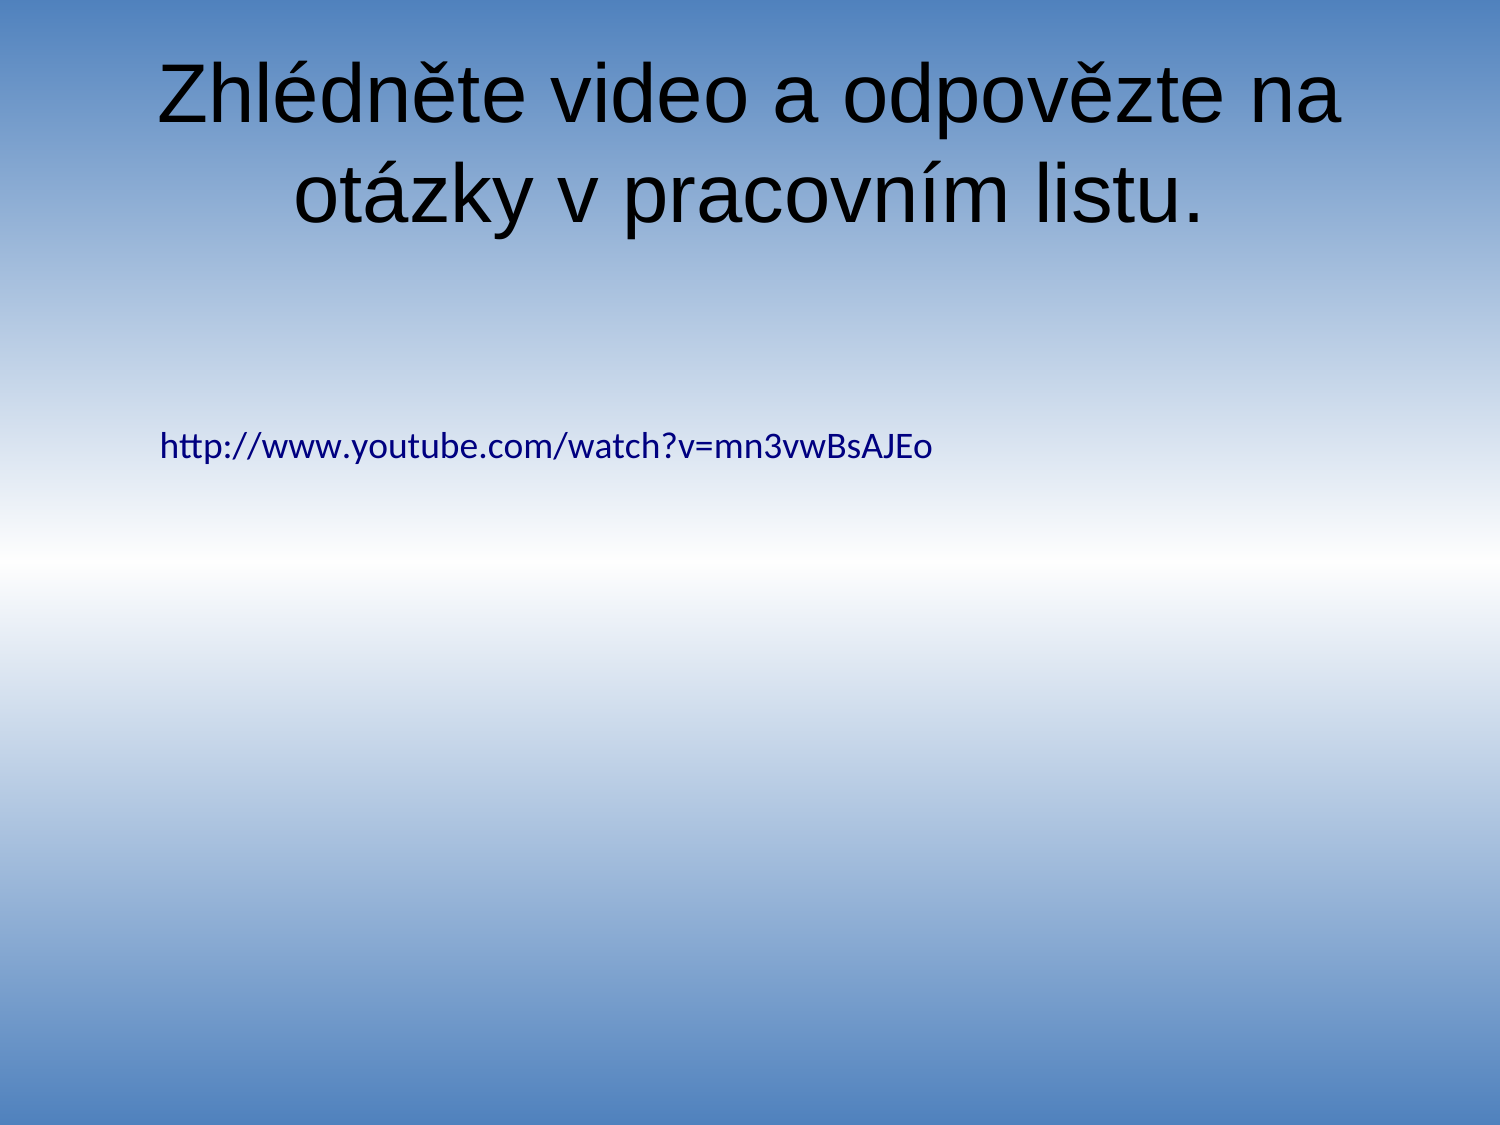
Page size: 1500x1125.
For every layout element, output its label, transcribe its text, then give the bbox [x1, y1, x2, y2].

list http://www.youtube.com/watch?v=mn3vwBsAJEo [88, 413, 1439, 829]
title Zhlédněte video a odpovězte na otázky v pracovním listu. [75, 31, 1426, 247]
